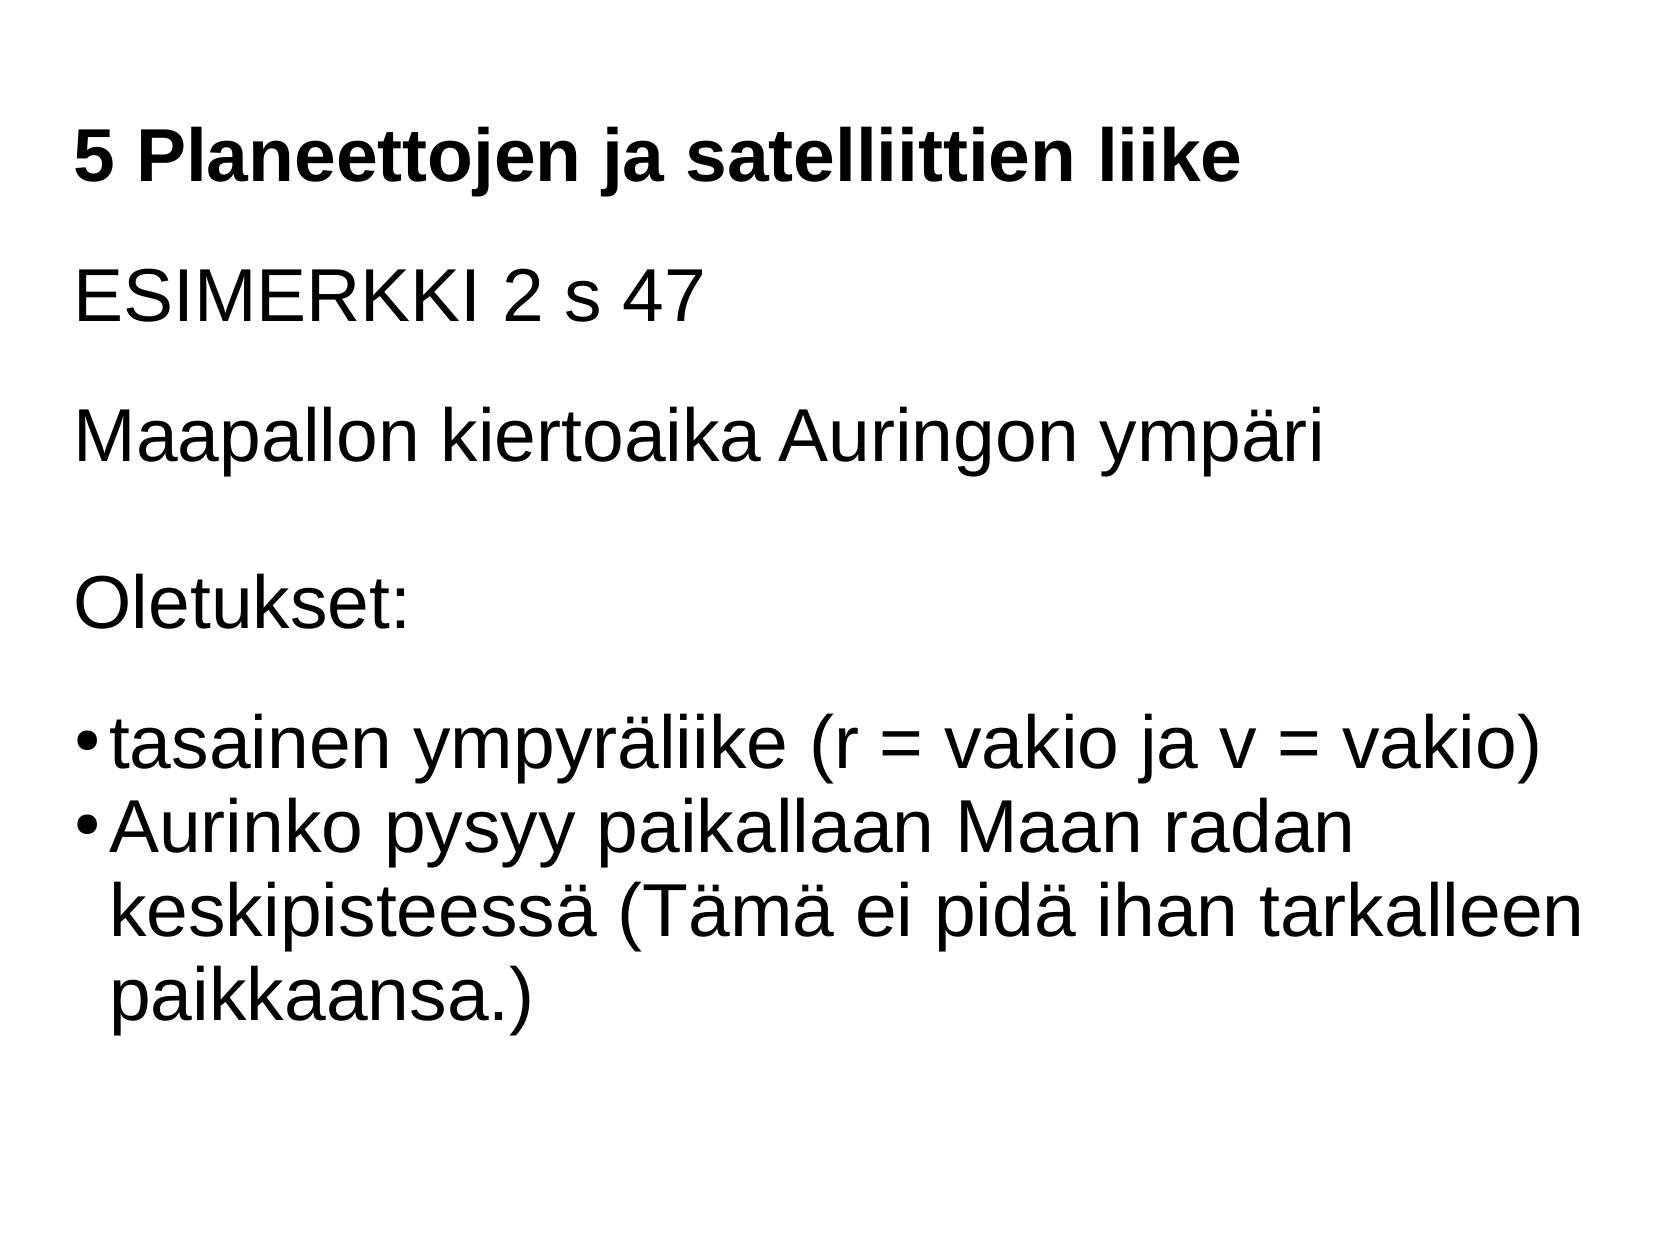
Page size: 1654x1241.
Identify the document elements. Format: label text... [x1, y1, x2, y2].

text_box 5 Planeettojen ja satelliittien liike ESIMERKKI 2 s 47 Maapallon kiertoaika Auringon ympäri Oletukset: tasainen ympyräliike (r = vakio ja v = vakio) Aurinko pysyy paikallaan Maan radan keskipisteessä (Tämä ei pidä ihan tarkalleen paikkaansa.) [59, 106, 1654, 1045]
